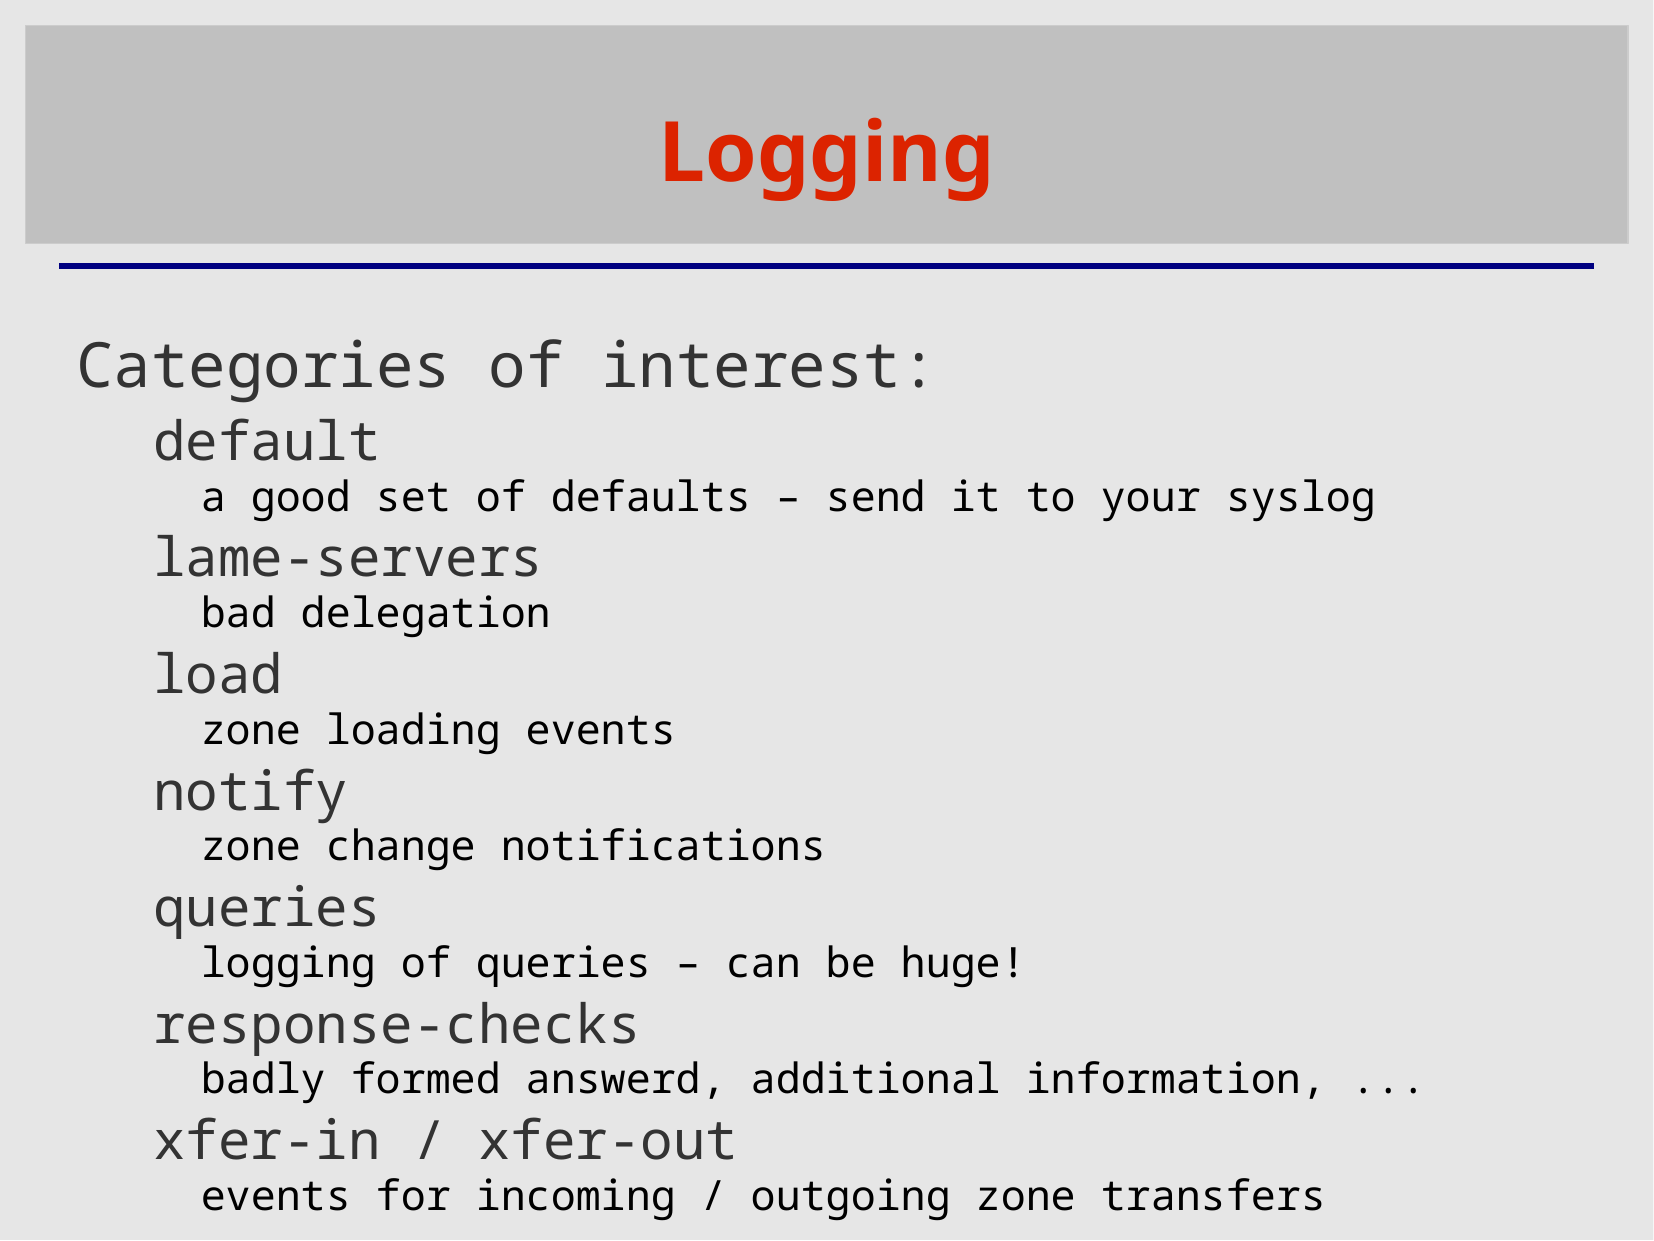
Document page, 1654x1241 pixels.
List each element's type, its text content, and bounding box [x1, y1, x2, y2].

list Categories of interest: default a good set of defaults – send it to your syslog lame-servers bad delegation load zone loading events notify zone change notifications queries logging of queries – can be huge! response-checks badly formed answerd, additional information, ... xfer-in / xfer-out events for incoming / outgoing zone transfers [59, 322, 1594, 1178]
title Logging [121, 53, 1534, 246]
